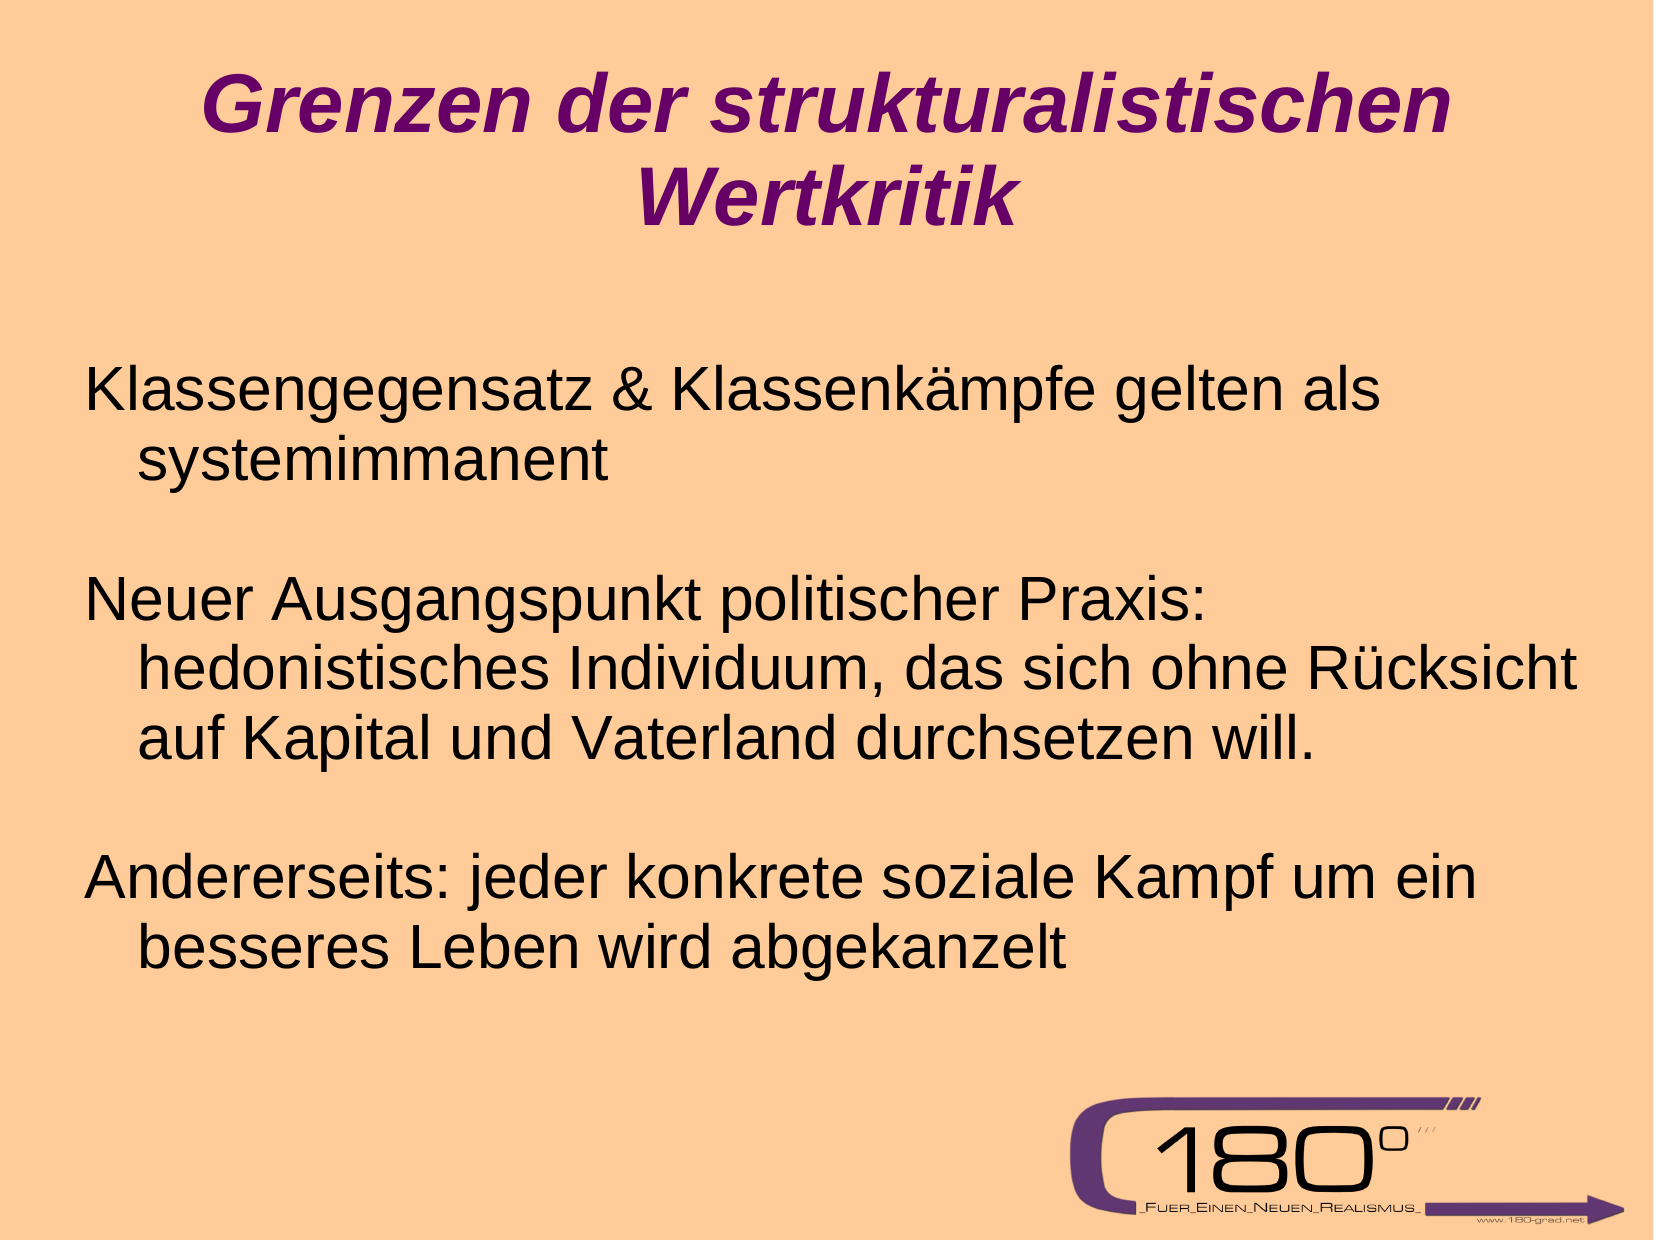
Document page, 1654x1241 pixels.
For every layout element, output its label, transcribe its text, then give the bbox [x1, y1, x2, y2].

list Klassengegensatz & Klassenkämpfe gelten als systemimmanent Neuer Ausgangspunkt politischer Praxis: hedonistisches Individuum, das sich ohne Rücksicht auf Kapital und Vaterland durchsetzen will. Andererseits: jeder konkrete soziale Kampf um ein besseres Leben wird abgekanzelt [66, 354, 1625, 1055]
picture [1068, 1092, 1625, 1228]
title Grenzen der strukturalistischen Wertkritik [121, 42, 1534, 258]
